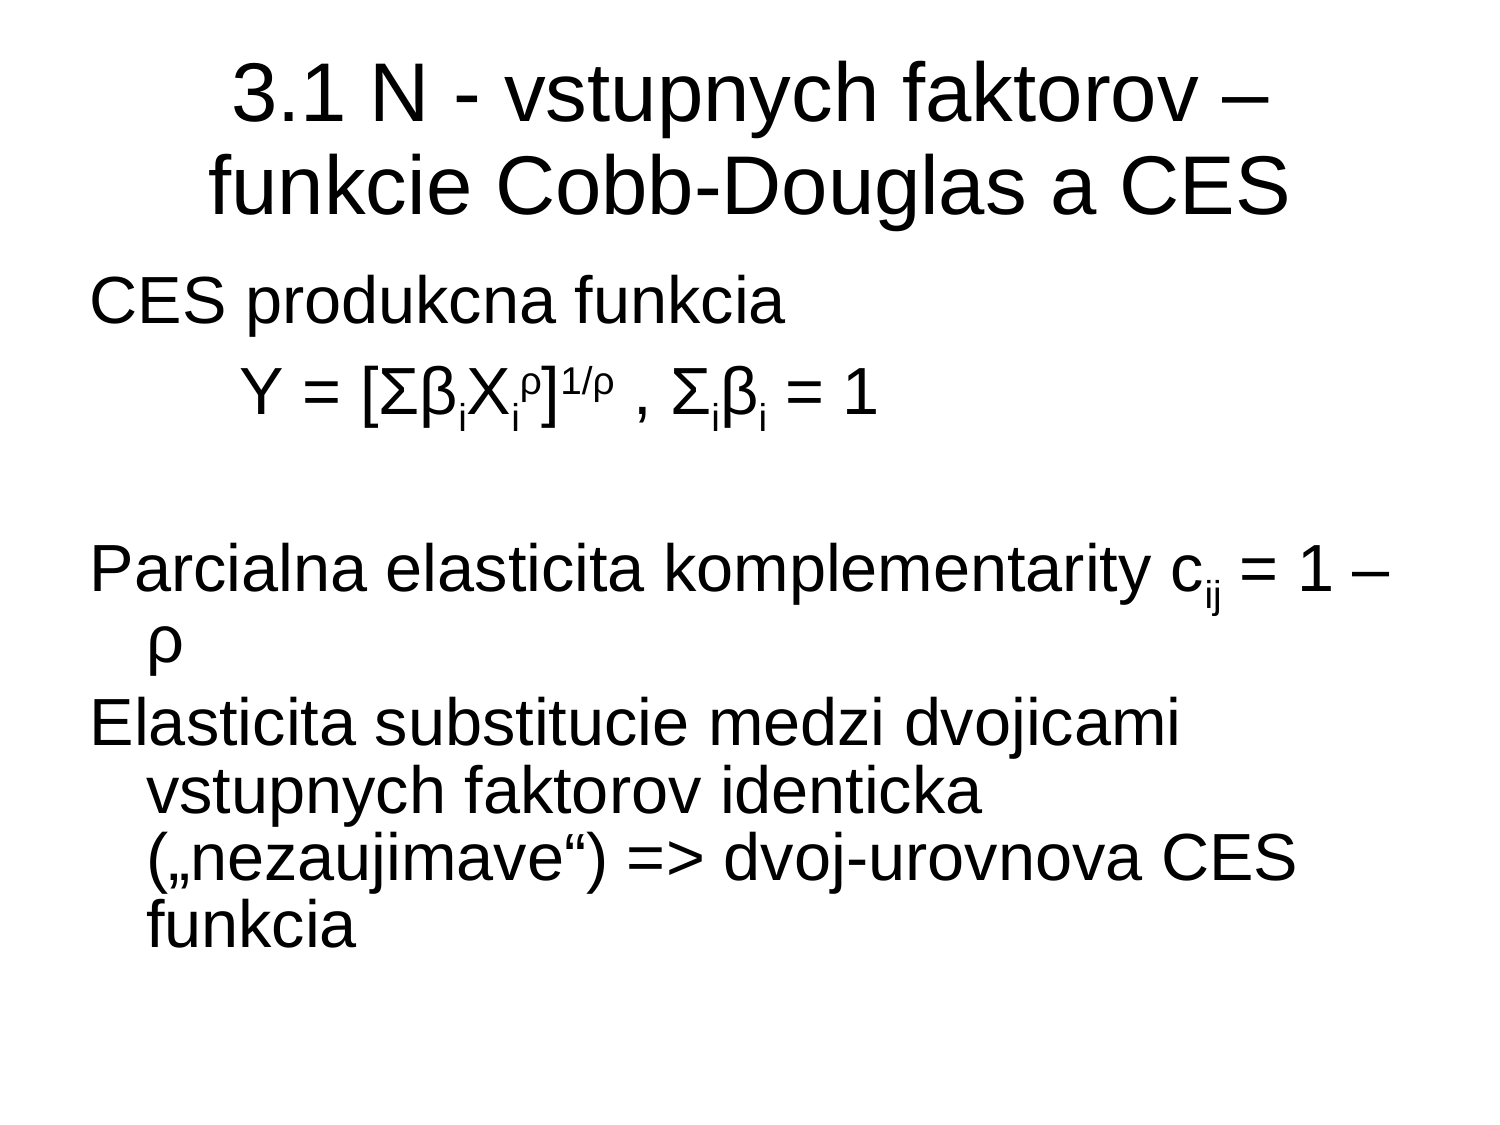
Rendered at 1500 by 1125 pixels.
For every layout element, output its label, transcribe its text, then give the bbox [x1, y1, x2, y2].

title 3.1 N - vstupnych faktorov – funkcie Cobb-Douglas a CES [75, 31, 1426, 247]
list CES produkcna funkcia Y = [ΣβiXiρ]1/ρ , Σiβi = 1 Parcialna elasticita komplementarity cij = 1 – ρ Elasticita substitucie medzi dvojicami vstupnych faktorov identicka („nezaujimave“) => dvoj-urovnova CES funkcia [75, 262, 1426, 1101]
